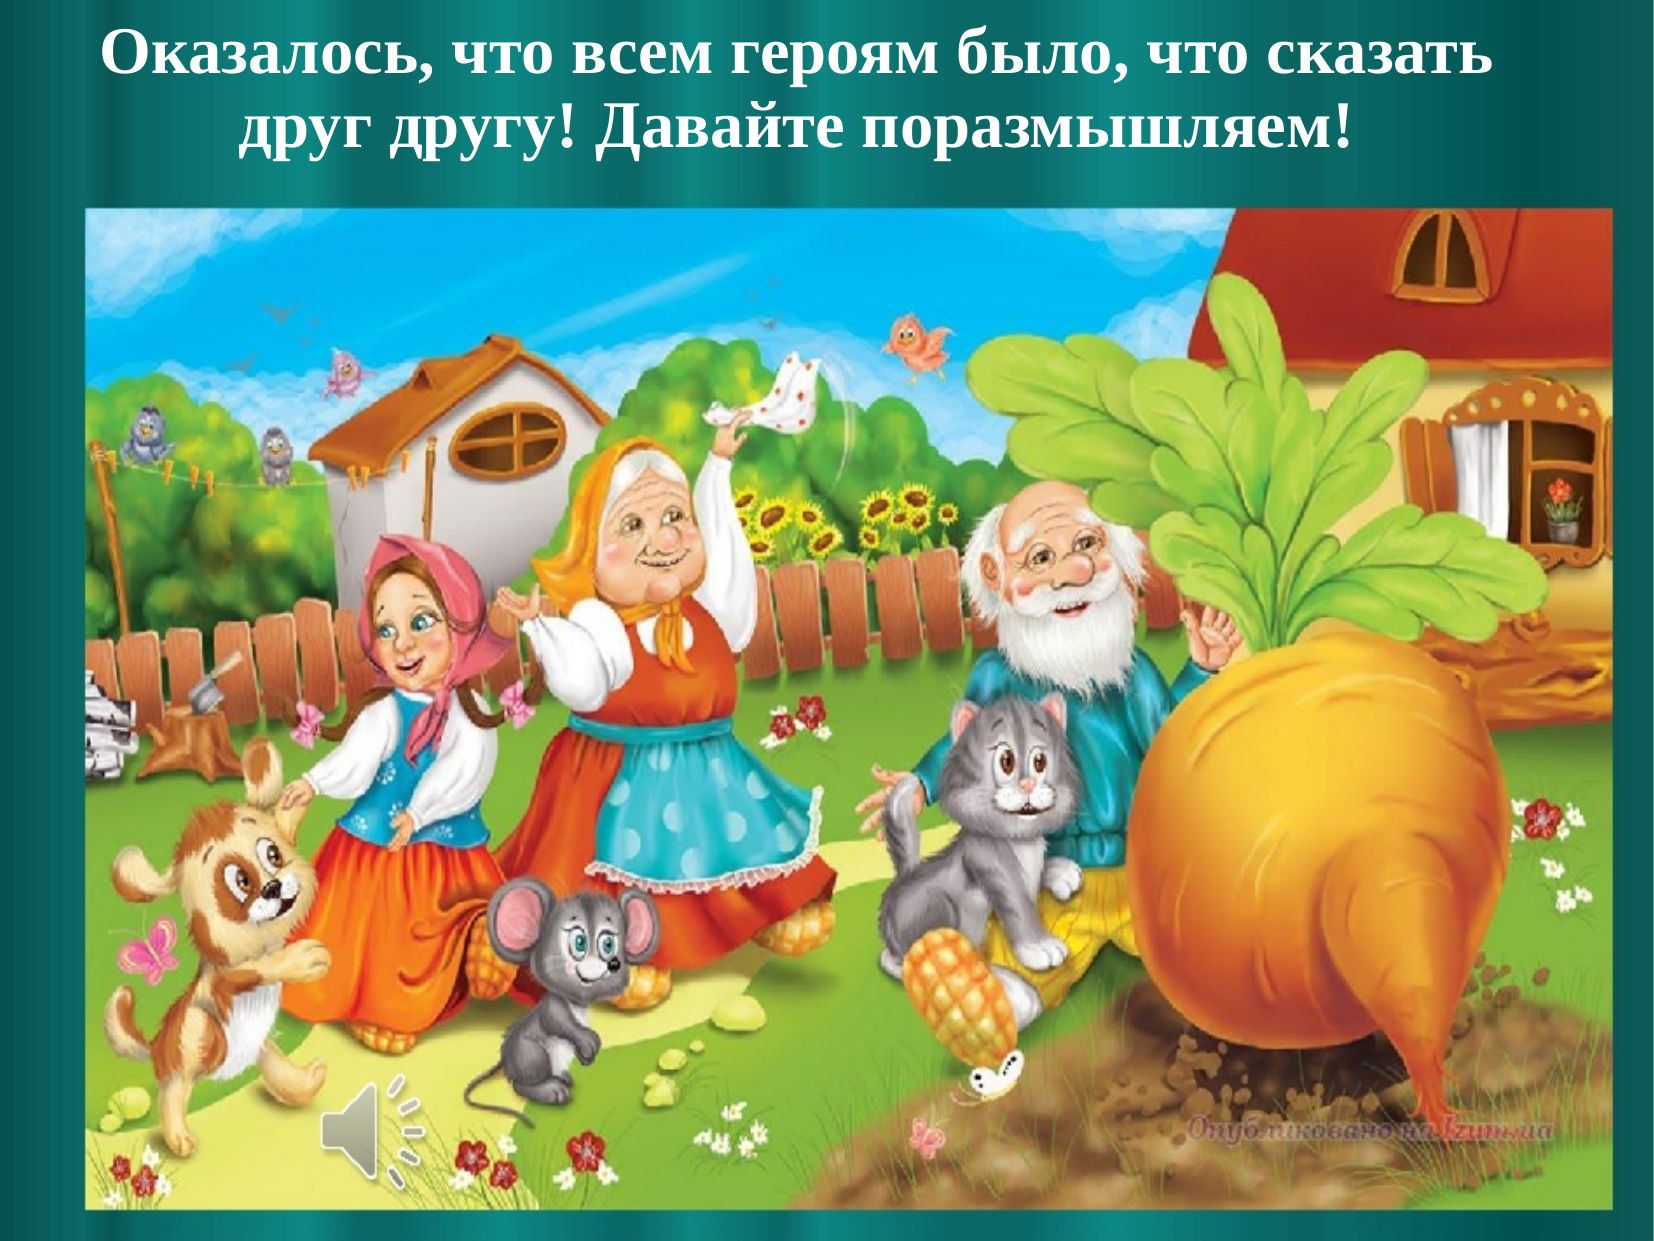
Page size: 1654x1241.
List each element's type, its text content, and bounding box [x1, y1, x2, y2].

picture [0, 0, 1654, 1241]
text_box Оказалось, что всем героям было, что сказать друг другу! Давайте поразмышляем! [32, 0, 1563, 177]
